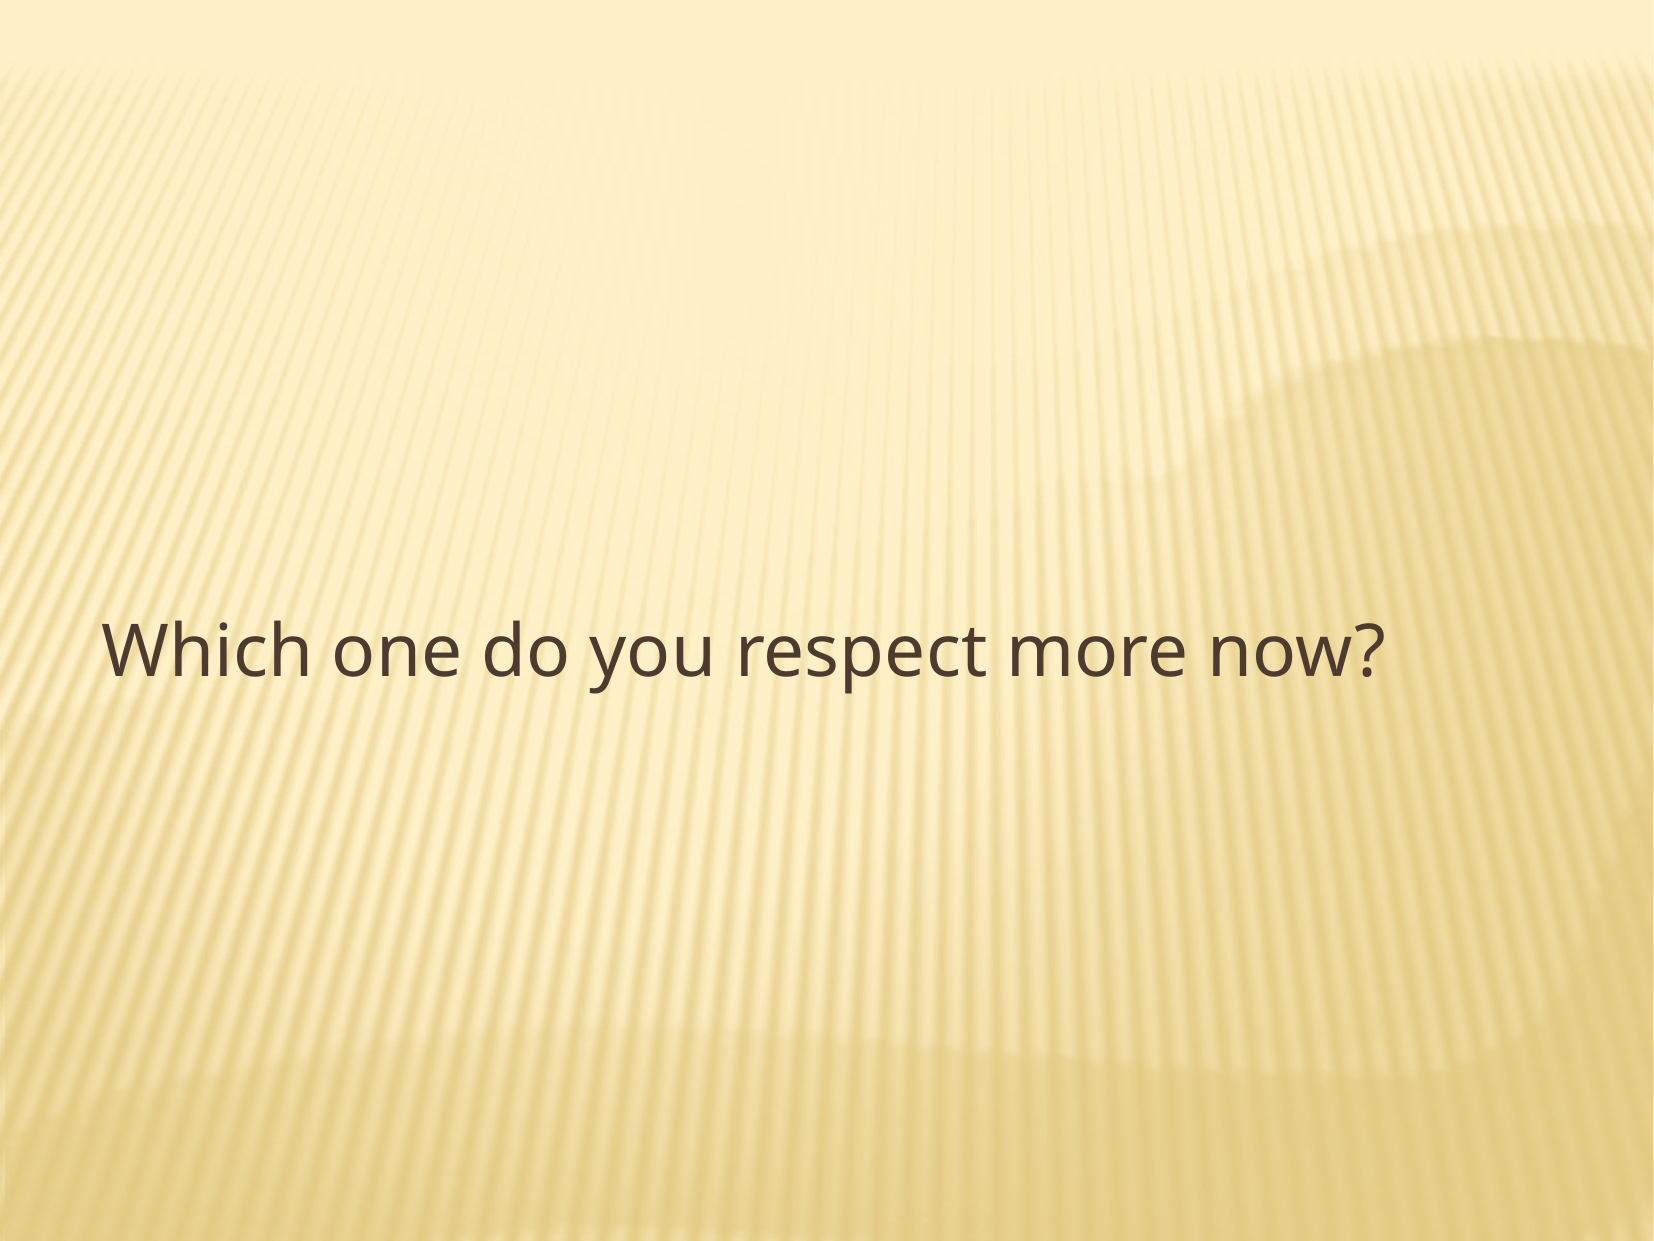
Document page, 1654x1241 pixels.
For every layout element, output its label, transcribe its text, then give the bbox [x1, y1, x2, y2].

subtitle Which one do you respect more now? [0, 297, 1489, 1102]
